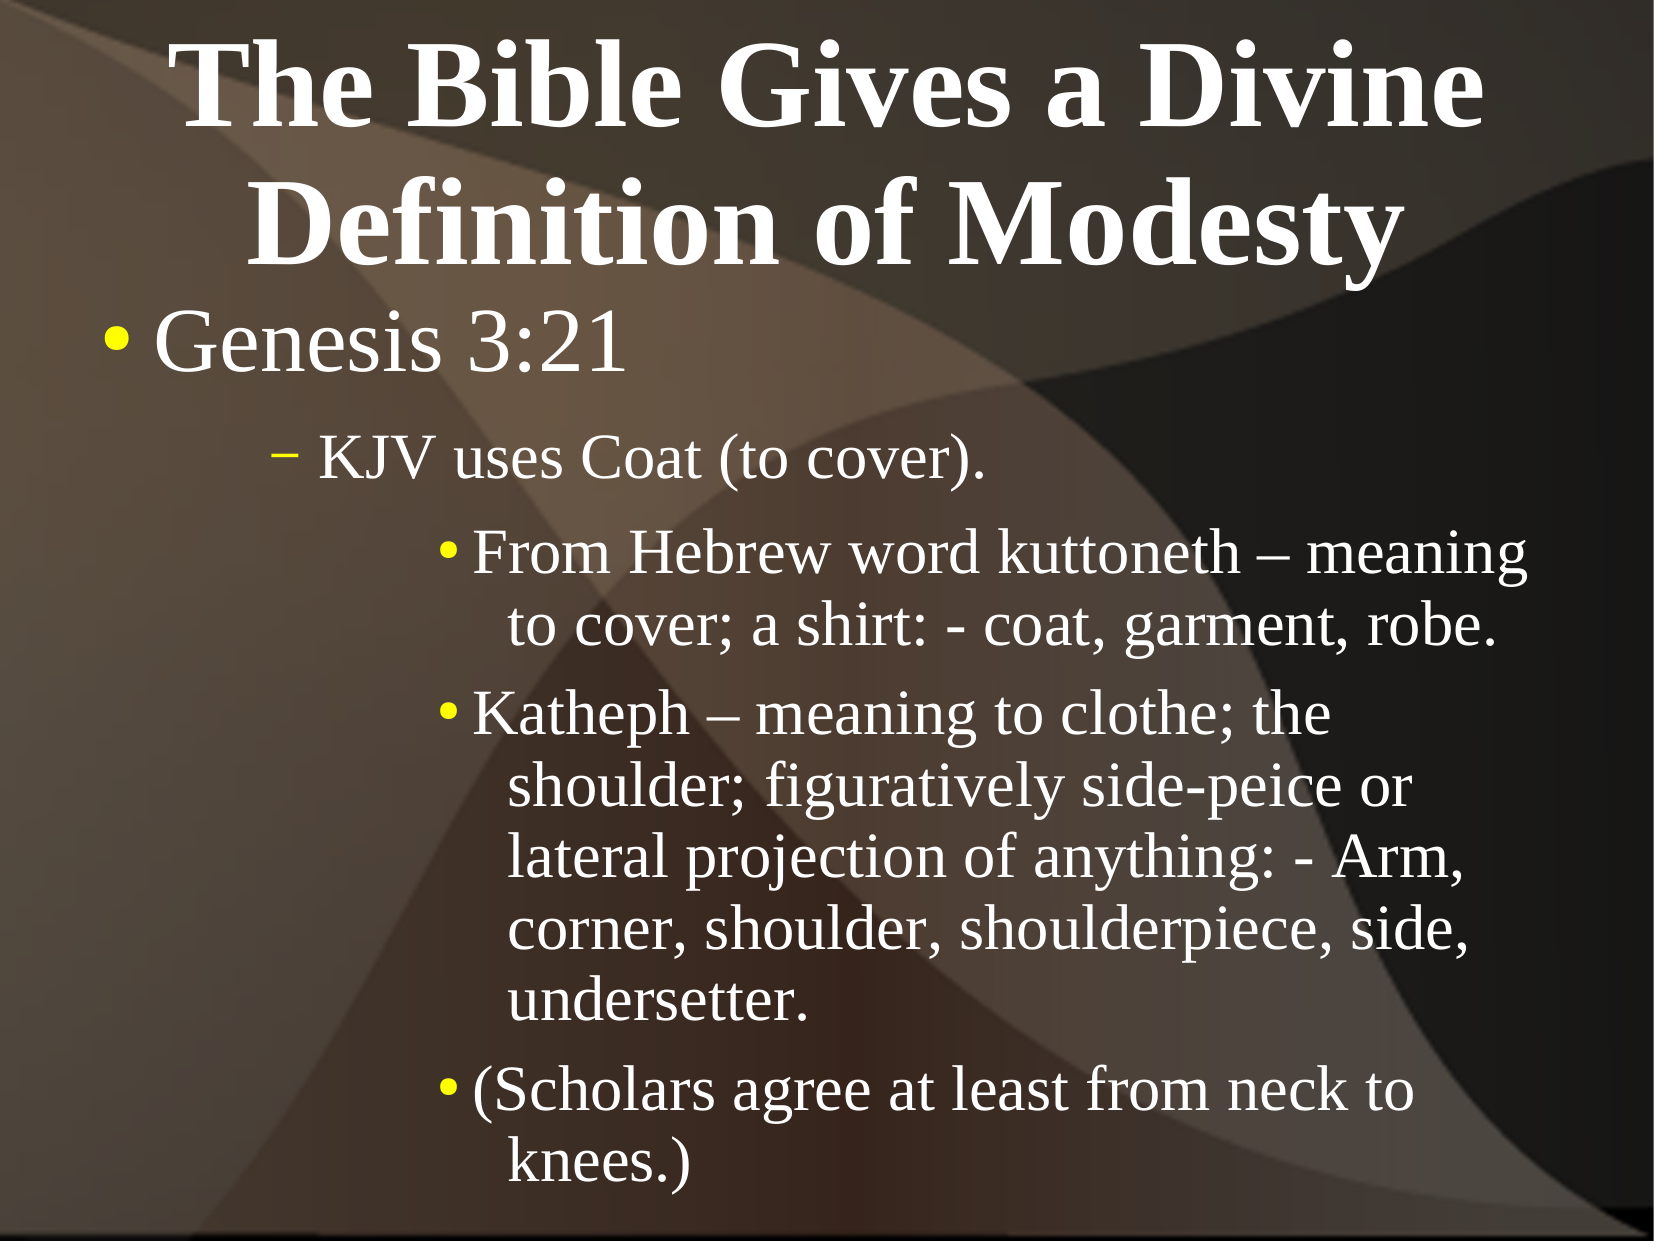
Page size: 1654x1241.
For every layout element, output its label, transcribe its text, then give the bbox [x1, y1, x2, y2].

title The Bible Gives a Divine Definition of Modesty [82, 14, 1571, 290]
picture [0, 0, 1654, 1241]
list Genesis 3:21 KJV uses Coat (to cover). From Hebrew word kuttoneth – meaning to cover; a shirt: - coat, garment, robe. Katheph – meaning to clothe; the shoulder; figuratively side-peice or lateral projection of anything: - Arm, corner, shoulder, shoulderpiece, side, undersetter. (Scholars agree at least from neck to knees.) [82, 290, 1571, 1196]
